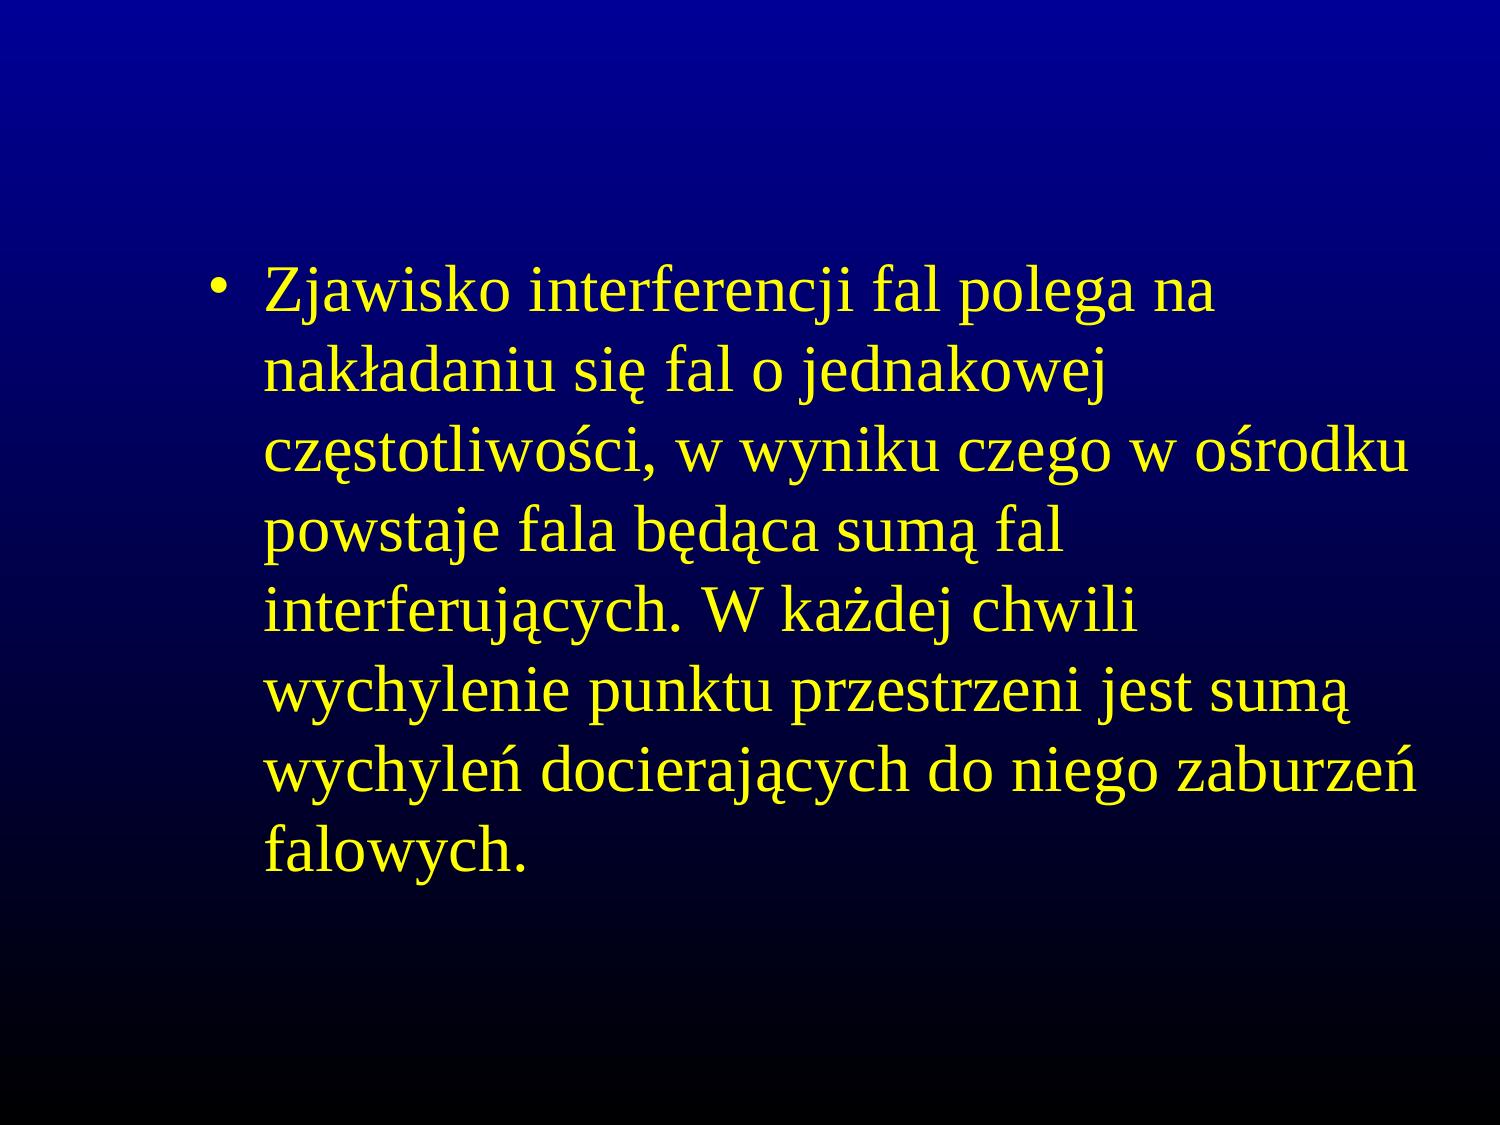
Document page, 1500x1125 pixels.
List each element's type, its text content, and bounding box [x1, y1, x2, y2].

text_box Zjawisko interferencji fal polega na nakładaniu się fal o jednakowej częstotliwości, w wyniku czego w ośrodku powstaje fala będąca sumą fal interferujących. W każdej chwili wychylenie punktu przestrzeni jest sumą wychyleń docierających do niego zaburzeń falowych. [192, 237, 1468, 913]
